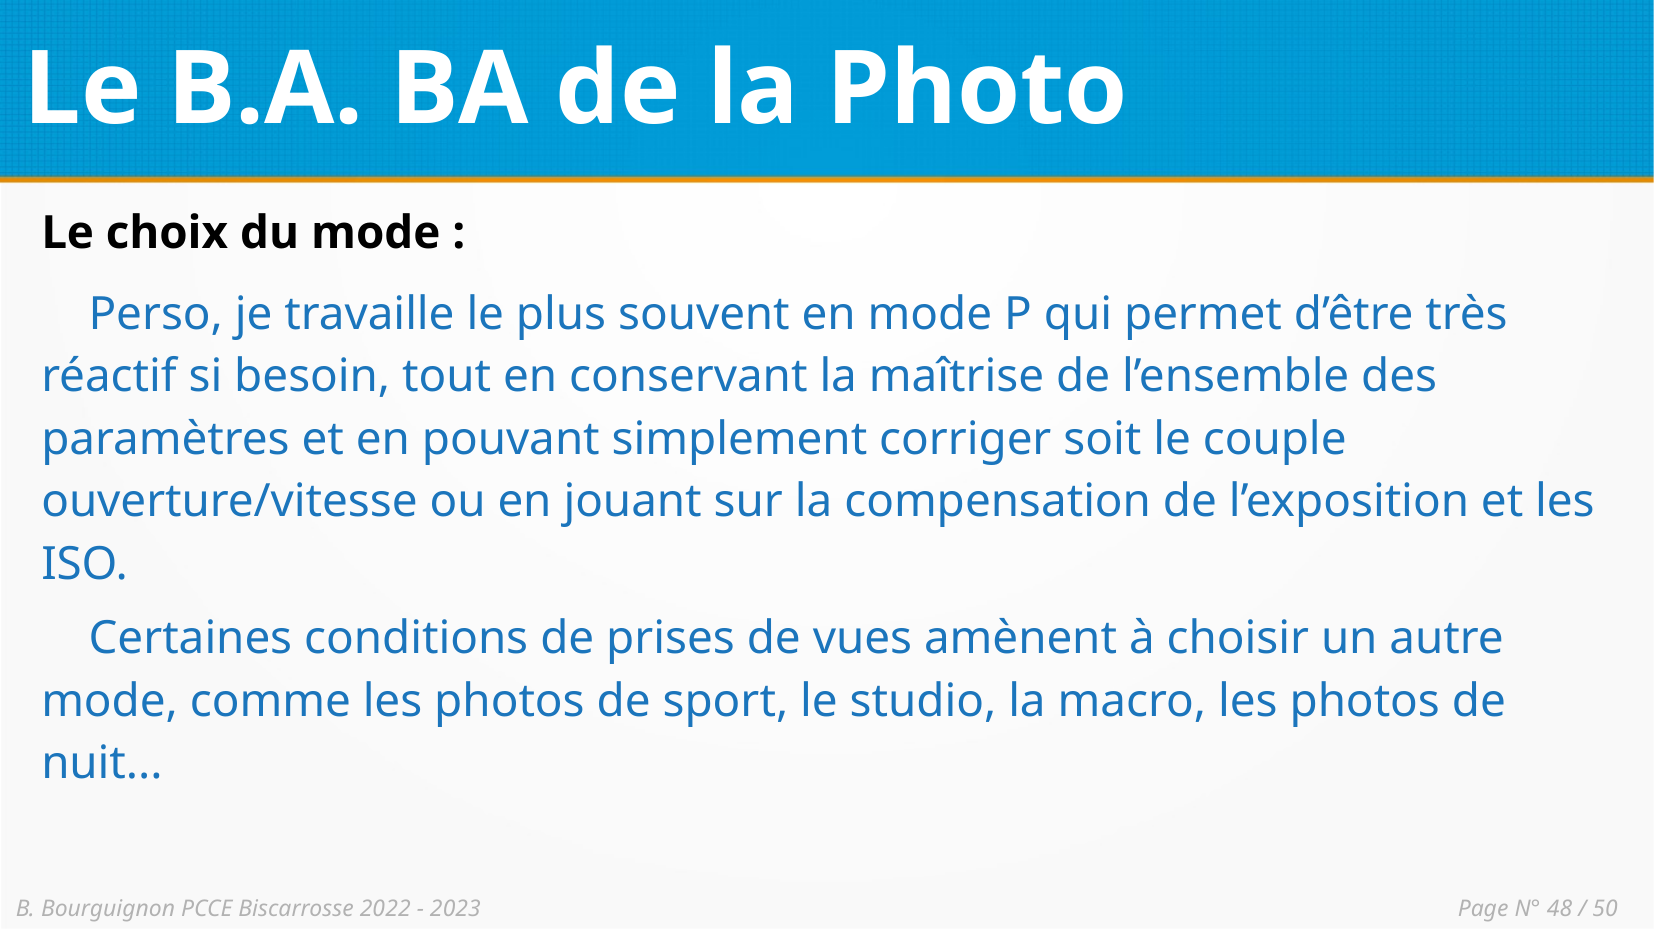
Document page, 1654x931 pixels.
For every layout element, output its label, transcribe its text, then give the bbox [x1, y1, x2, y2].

picture [0, 175, 1654, 931]
text_box Le choix du mode : Perso, je travaille le plus souvent en mode P qui permet d’être très réactif si besoin, tout en conservant la maîtrise de l’ensemble des paramètres et en pouvant simplement corriger soit le couple ouverture/vitesse ou en jouant sur la compensation de l’exposition et les ISO. Certaines conditions de prises de vues amènent à choisir un autre mode, comme les photos de sport, le studio, la macro, les photos de nuit... [35, 193, 1607, 839]
title Le B.A. BA de la Photo [23, 11, 1630, 154]
